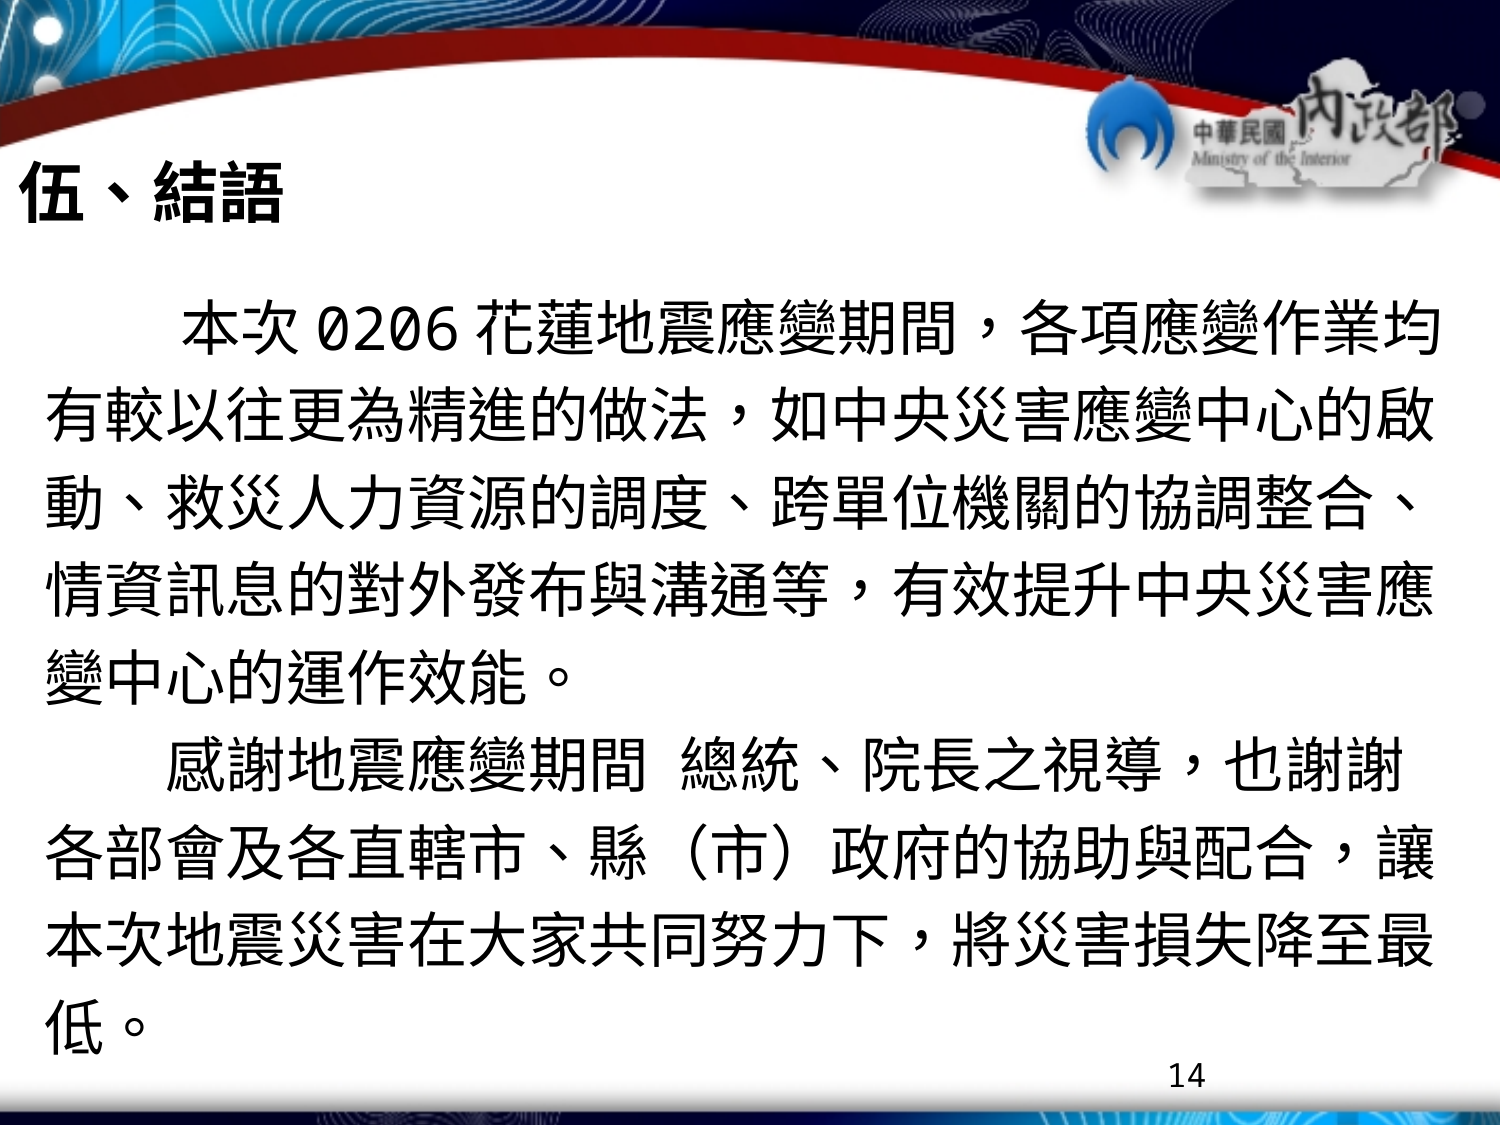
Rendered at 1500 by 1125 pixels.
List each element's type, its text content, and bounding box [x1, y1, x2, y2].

text_box 14 [1151, 1046, 1500, 1107]
title 本次0206花蓮地震應變期間，各項應變作業均有較以往更為精進的做法，如中央災害應變中心的啟動、救災人力資源的調度、跨單位機關的協調整合、情資訊息的對外發布與溝通等，有效提升中央災害應變中心的運作效能。 感謝地震應變期間 總統、院長之視導，也謝謝各部會及各直轄市、縣（市）政府的協助與配合，讓本次地震災害在大家共同努力下，將災害損失降至最低。 [29, 267, 1459, 1059]
text_box 伍、結語 [3, 142, 1156, 268]
